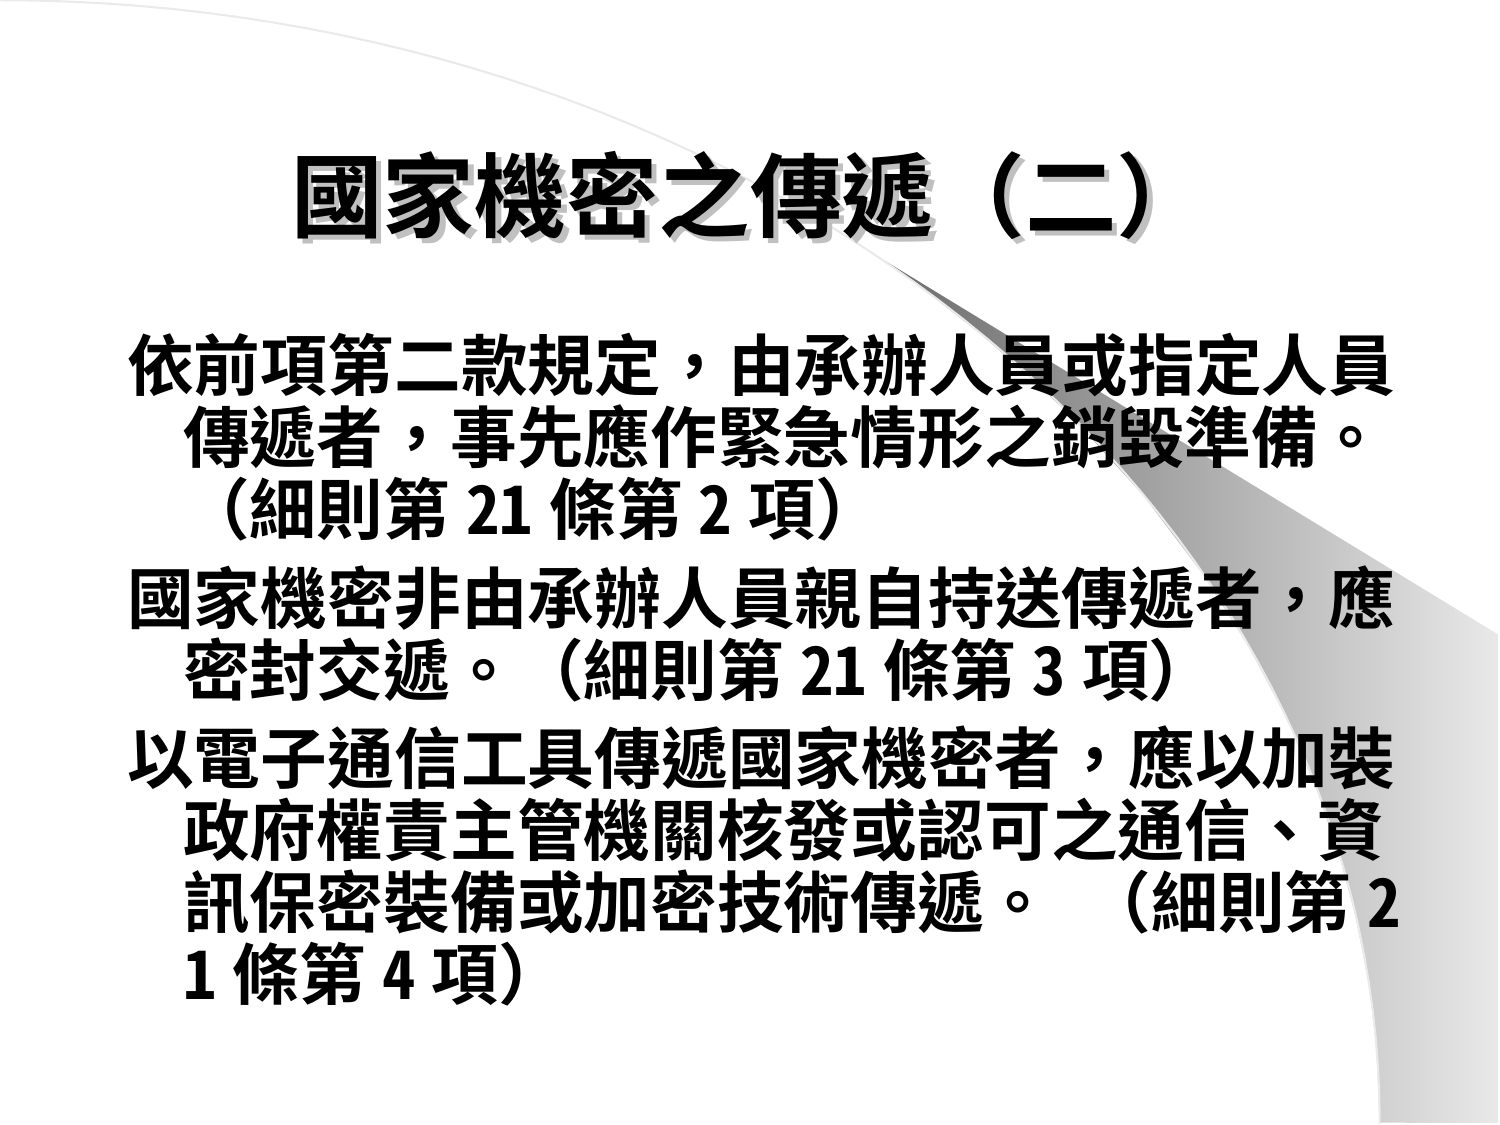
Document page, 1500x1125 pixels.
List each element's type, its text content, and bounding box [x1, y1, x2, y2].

title 國家機密之傳遞（二） [112, 99, 1388, 288]
list 依前項第二款規定，由承辦人員或指定人員傳遞者，事先應作緊急情形之銷毀準備。（細則第21條第2項） 國家機密非由承辦人員親自持送傳遞者，應密封交遞。（細則第21條第3項） 以電子通信工具傳遞國家機密者，應以加裝政府權責主管機關核發或認可之通信、資訊保密裝備或加密技術傳遞。 （細則第21條第4項） [112, 324, 1438, 1075]
